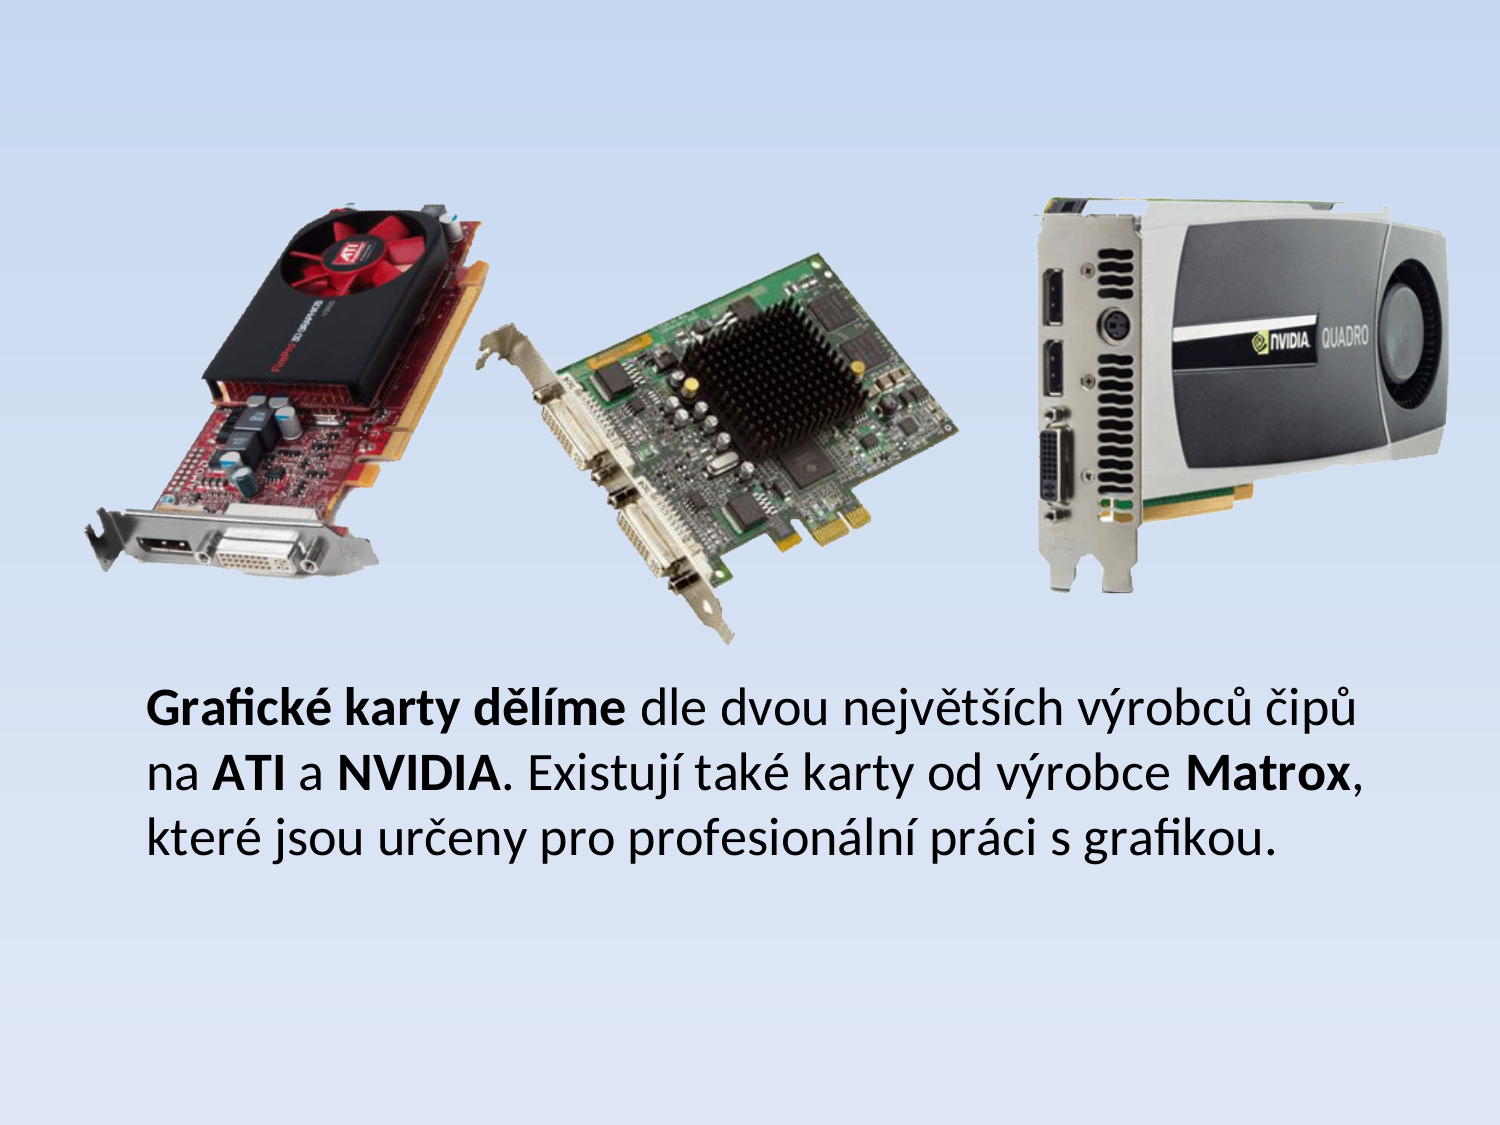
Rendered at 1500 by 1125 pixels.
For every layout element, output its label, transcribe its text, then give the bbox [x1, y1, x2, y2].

list Grafické karty dělíme dle dvou největších výrobců čipů na ATI a NVIDIA. Existují také karty od výrobce Matrox, které jsou určeny pro profesionální práci s grafikou. [75, 664, 1426, 1024]
picture [2, 125, 1500, 709]
